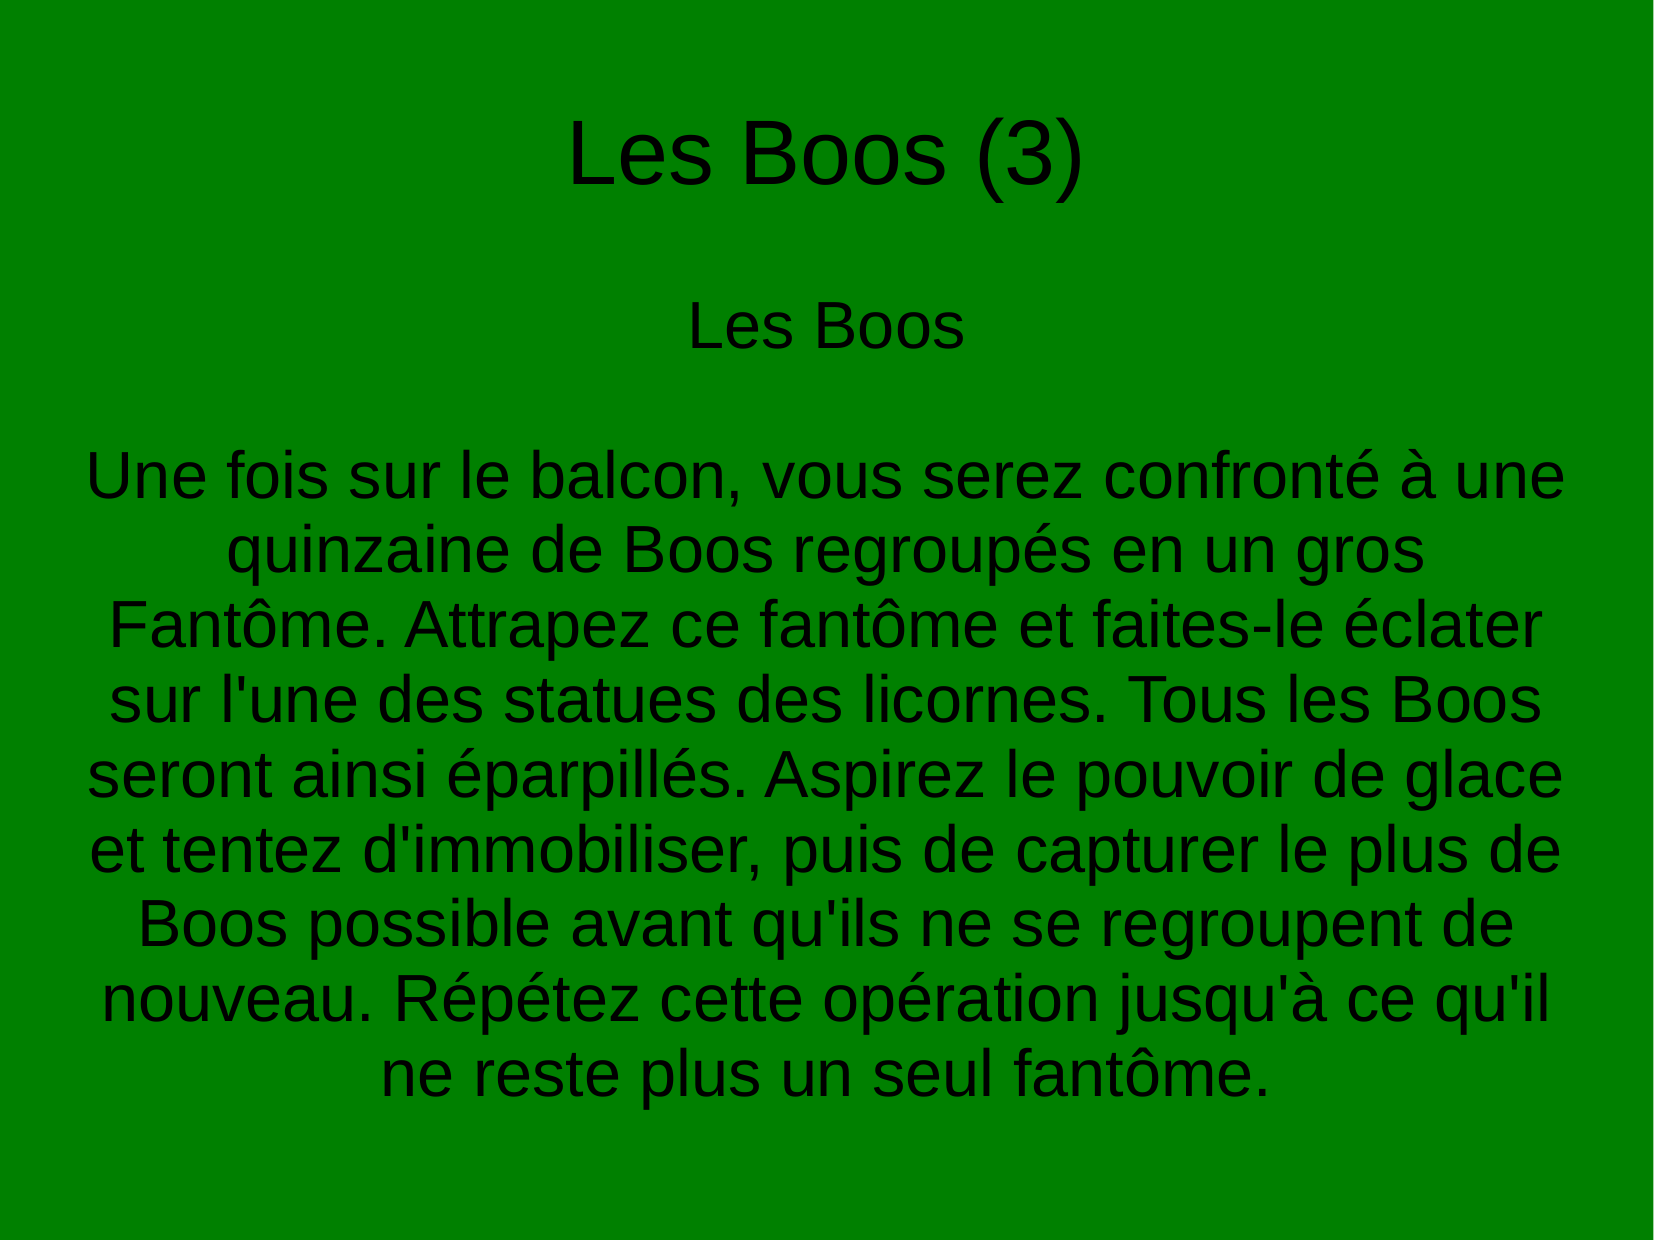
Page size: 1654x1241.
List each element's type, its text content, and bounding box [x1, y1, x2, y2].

title Les Boos (3) [82, 56, 1571, 250]
subtitle Les Boos Une fois sur le balcon, vous serez confronté à une quinzaine de Boos regroupés en un gros Fantôme. Attrapez ce fantôme et faites-le éclater sur l'une des statues des licornes. Tous les Boos seront ainsi éparpillés. Aspirez le pouvoir de glace et tentez d'immobiliser, puis de capturer le plus de Boos possible avant qu'ils ne se regroupent de nouveau. Répétez cette opération jusqu'à ce qu'il ne reste plus un seul fantôme. [82, 288, 1571, 1111]
